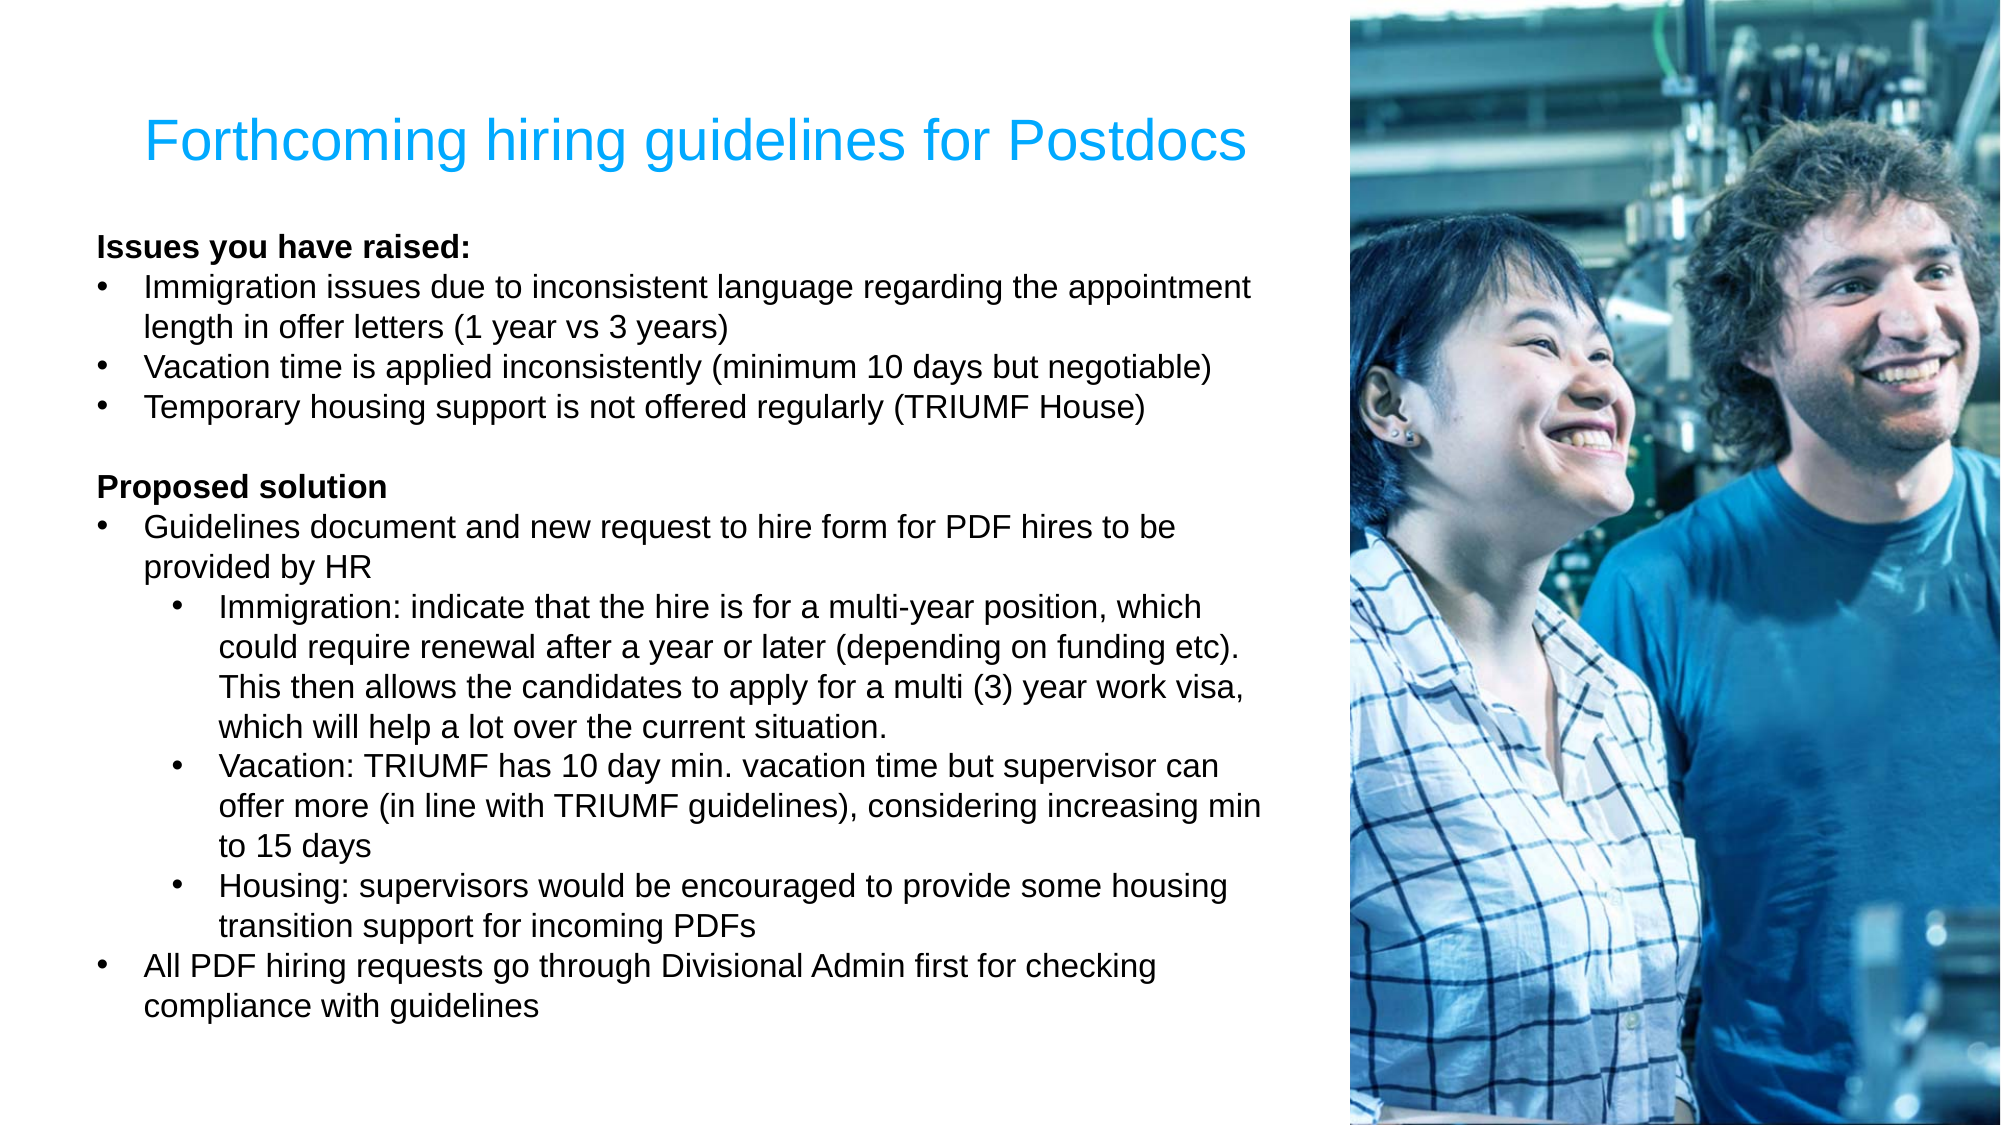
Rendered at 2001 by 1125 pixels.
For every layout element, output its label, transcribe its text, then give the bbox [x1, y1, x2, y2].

text_box Issues you have raised: Immigration issues due to inconsistent language regarding the appointment length in offer letters (1 year vs 3 years) Vacation time is applied inconsistently (minimum 10 days but negotiable) Temporary housing support is not offered regularly (TRIUMF House) Proposed solution Guidelines document and new request to hire form for PDF hires to be provided by HR Immigration: indicate that the hire is for a multi-year position, which could require renewal after a year or later (depending on funding etc). This then allows the candidates to apply for a multi (3) year work visa, which will help a lot over the current situation. Vacation: TRIUMF has 10 day min. vacation time but supervisor can offer more (in line with TRIUMF guidelines), considering increasing min to 15 days Housing: supervisors would be encouraged to provide some housing transition support for incoming PDFs All PDF hiring requests go through Divisional Admin first for checking compliance with guidelines [81, 218, 1282, 1032]
text_box Forthcoming hiring guidelines for Postdocs [130, 94, 1265, 180]
picture [1350, 0, 2001, 1125]
